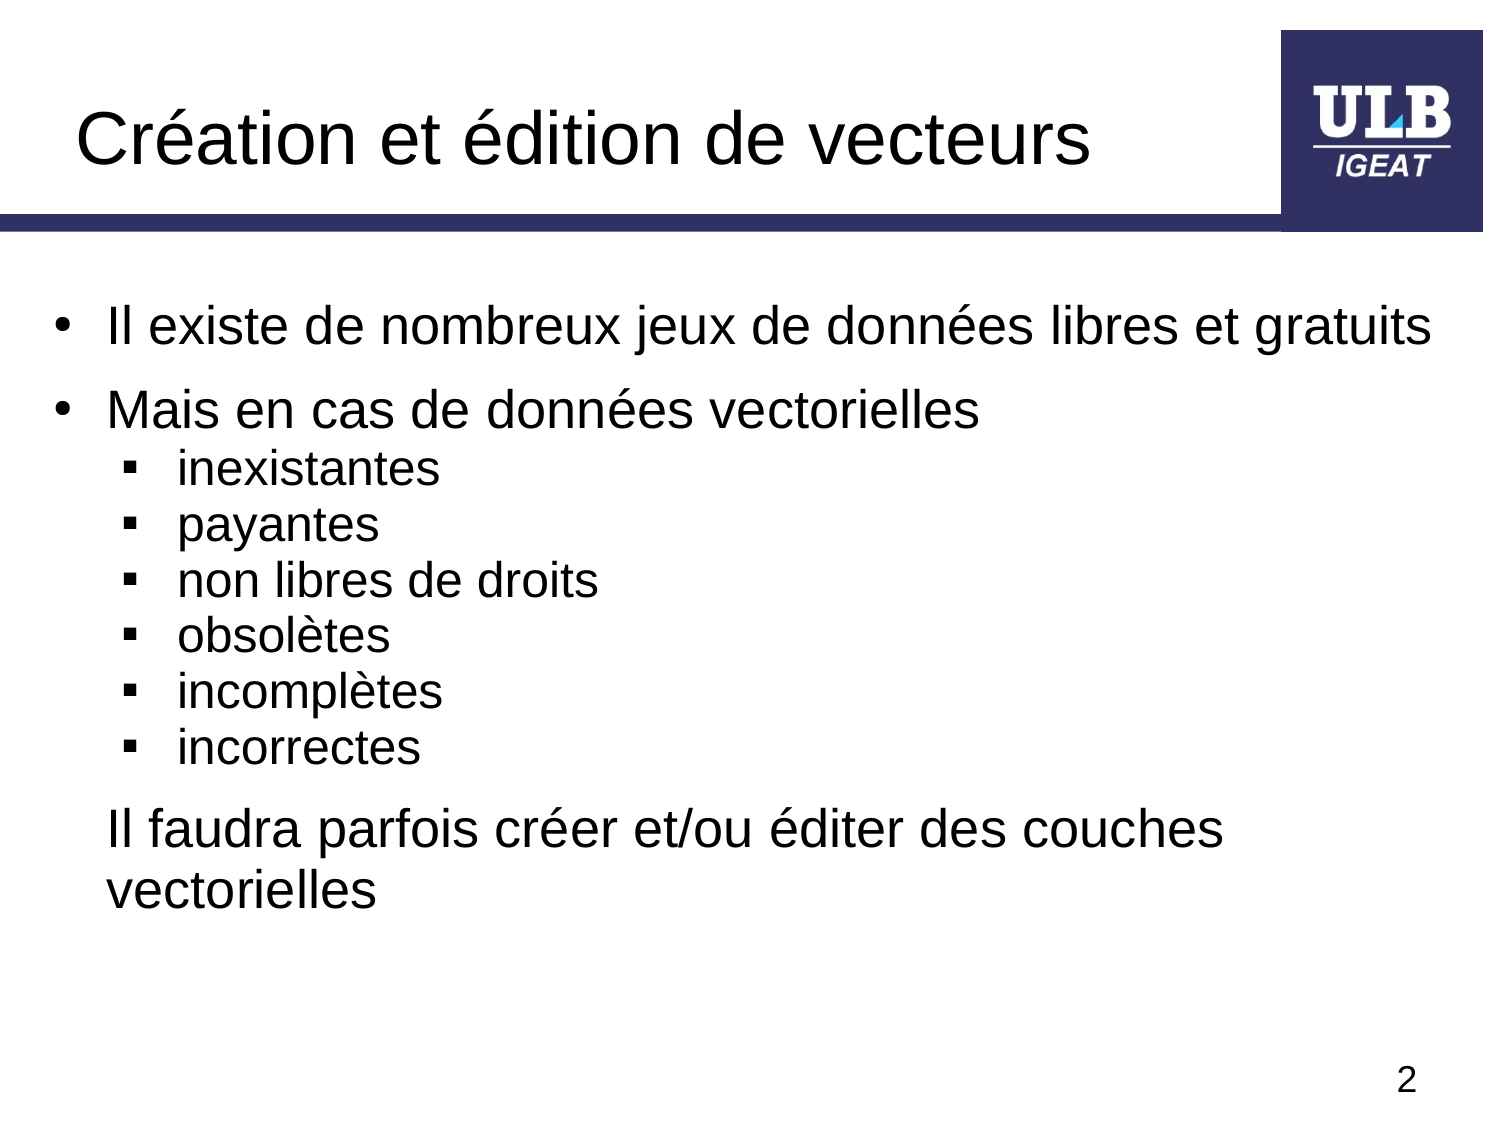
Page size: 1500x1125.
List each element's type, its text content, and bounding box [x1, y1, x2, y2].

list Il existe de nombreux jeux de données libres et gratuits Mais en cas de données vectorielles inexistantes payantes non libres de droits obsolètes incomplètes incorrectes Il faudra parfois créer et/ou éditer des couches vectorielles [35, 295, 1477, 1111]
picture [1281, 30, 1483, 232]
title Création et édition de vecteurs [75, 44, 1425, 233]
